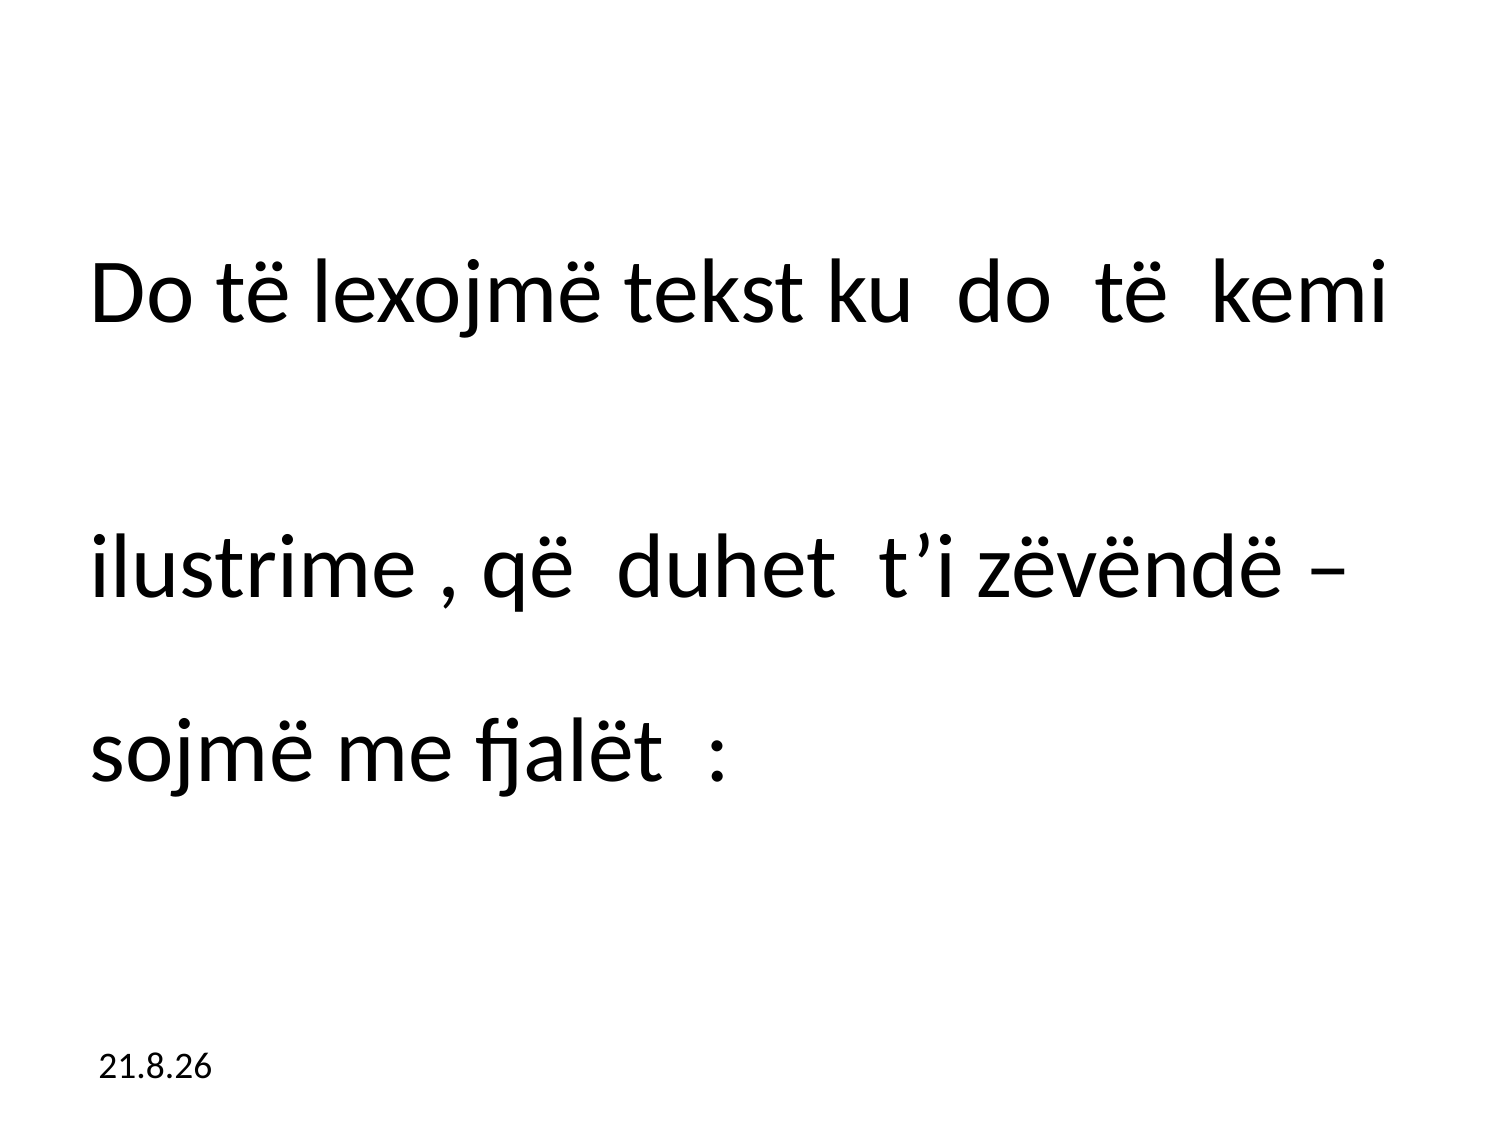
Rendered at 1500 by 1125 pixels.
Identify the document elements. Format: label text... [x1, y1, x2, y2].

title Do të lexojmë tekst ku do të kemi ilustrime , që duhet t’i zëvëndë – sojmë me fjalët : [75, 45, 1425, 1013]
